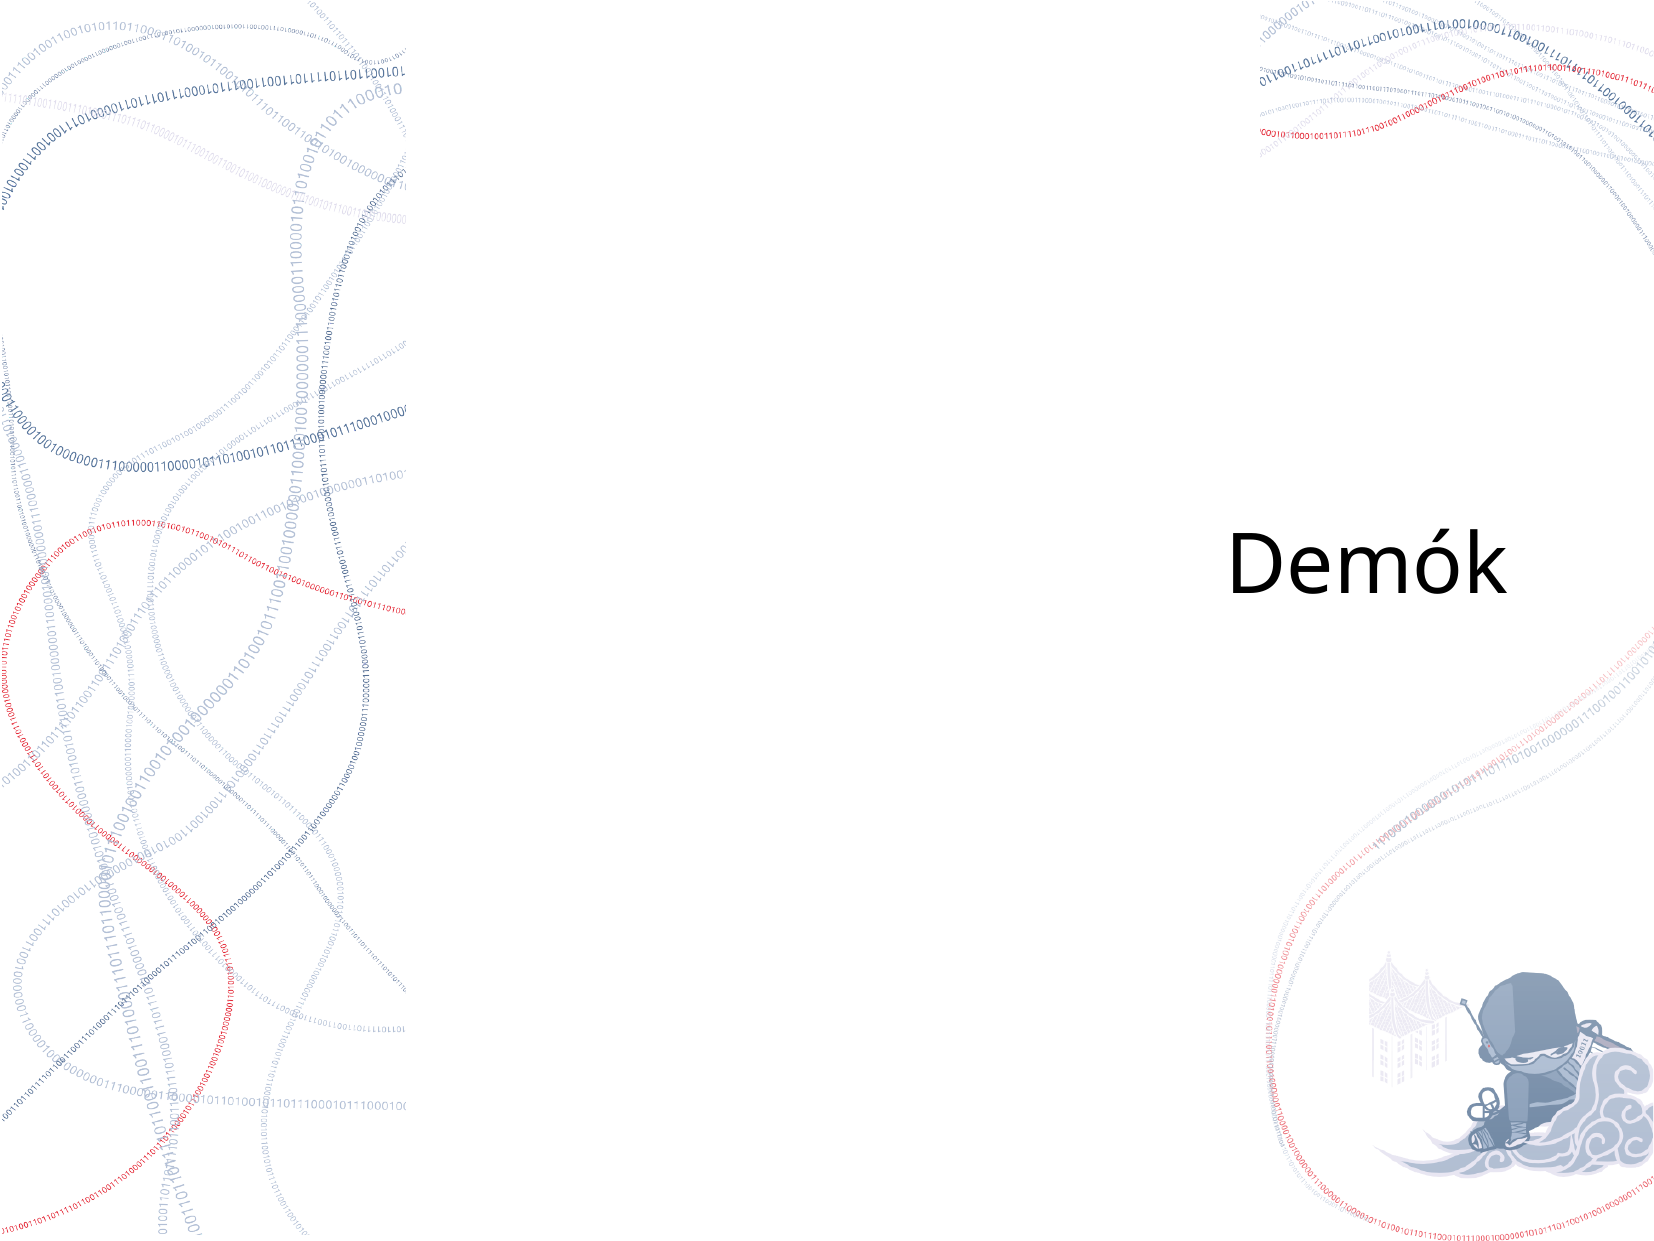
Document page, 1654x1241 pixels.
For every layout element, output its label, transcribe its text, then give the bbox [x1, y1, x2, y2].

picture [2, 1, 406, 1235]
title Demók [149, 496, 1509, 626]
picture [1260, 1, 1654, 287]
